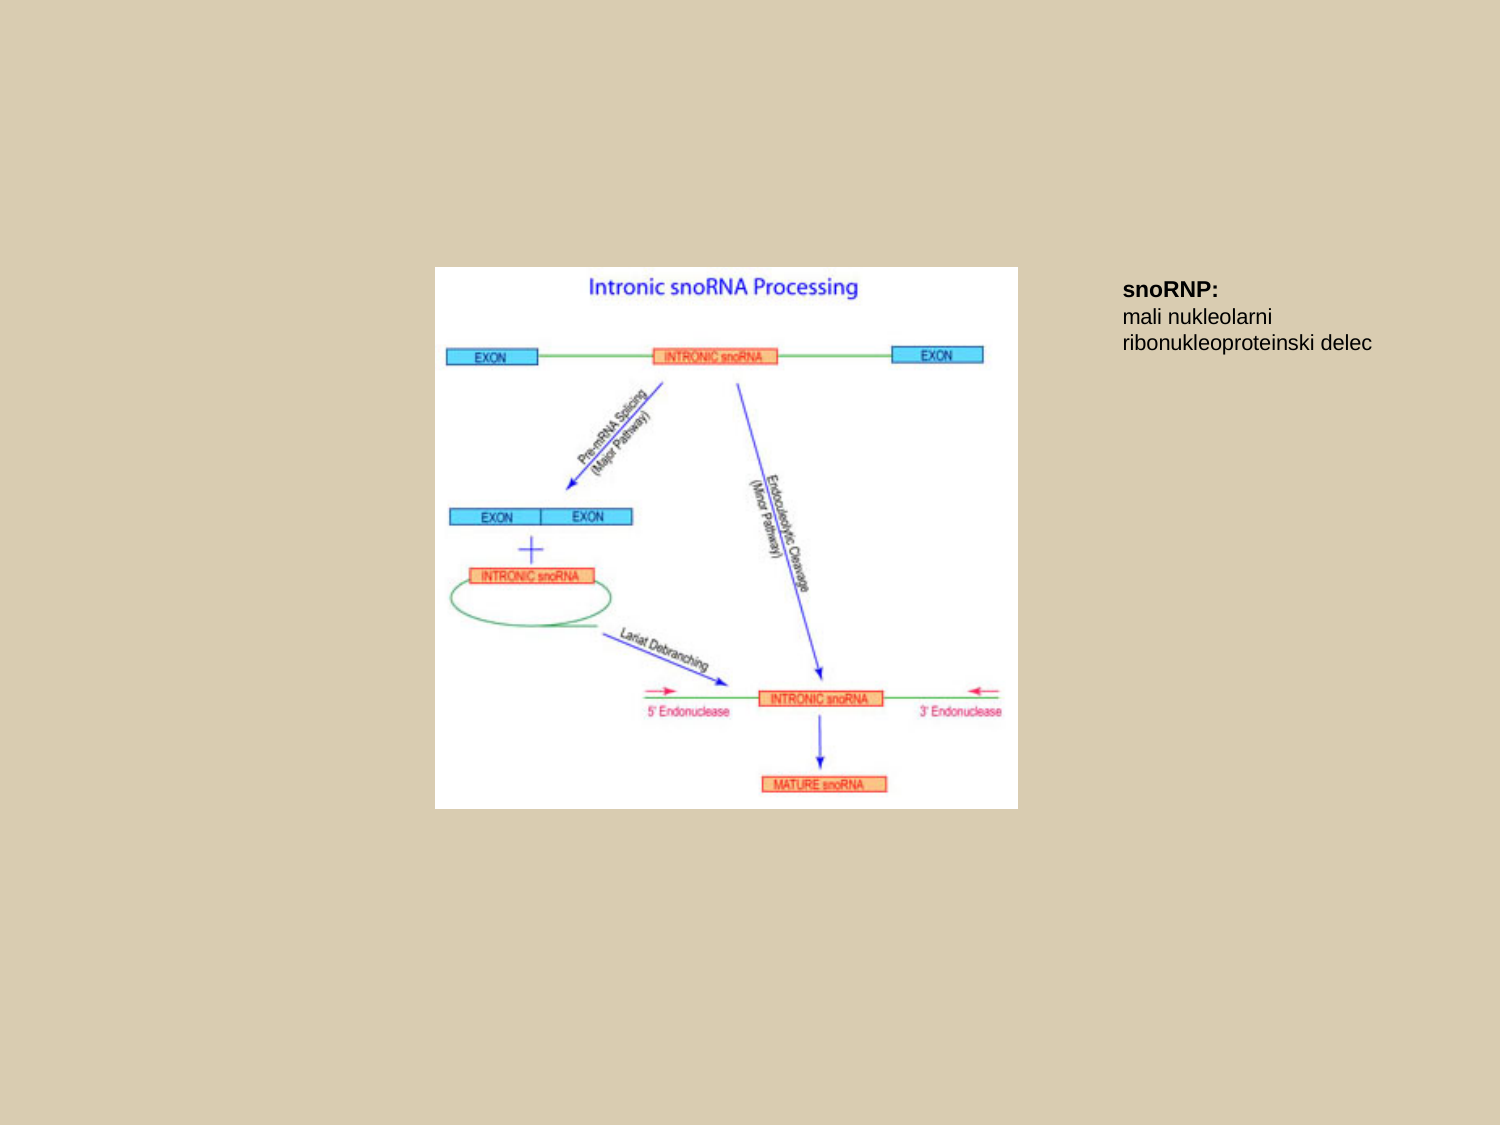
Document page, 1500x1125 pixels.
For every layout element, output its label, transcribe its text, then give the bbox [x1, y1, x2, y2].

picture [435, 267, 1018, 809]
text_box snoRNP: mali nukleolarni ribonukleoproteinski delec [1107, 267, 1388, 363]
